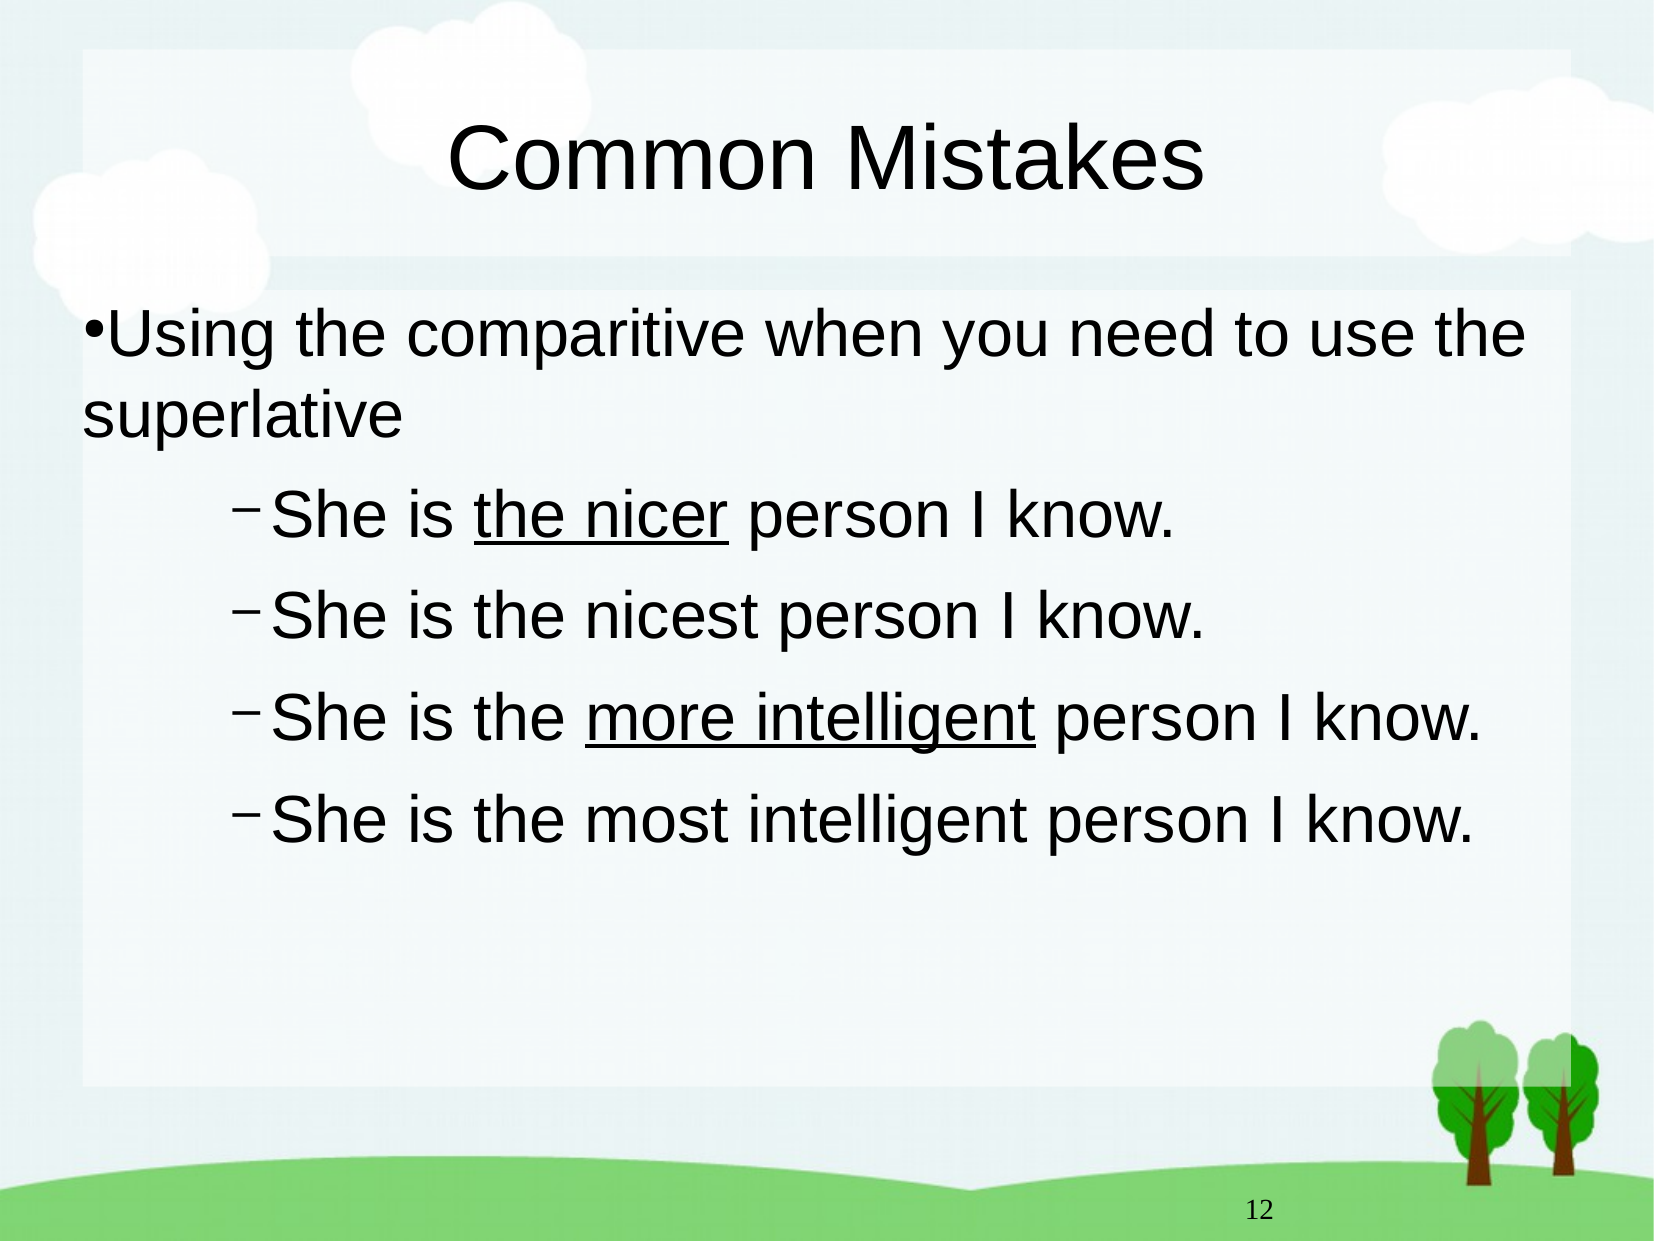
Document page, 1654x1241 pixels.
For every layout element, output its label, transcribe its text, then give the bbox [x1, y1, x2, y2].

title Common Mistakes [82, 49, 1571, 257]
text_box [1244, 1190, 1630, 1241]
list Using the comparitive when you need to use the superlative She is the nicer person I know. She is the nicest person I know. She is the more intelligent person I know. She is the most intelligent person I know. [82, 290, 1571, 1087]
